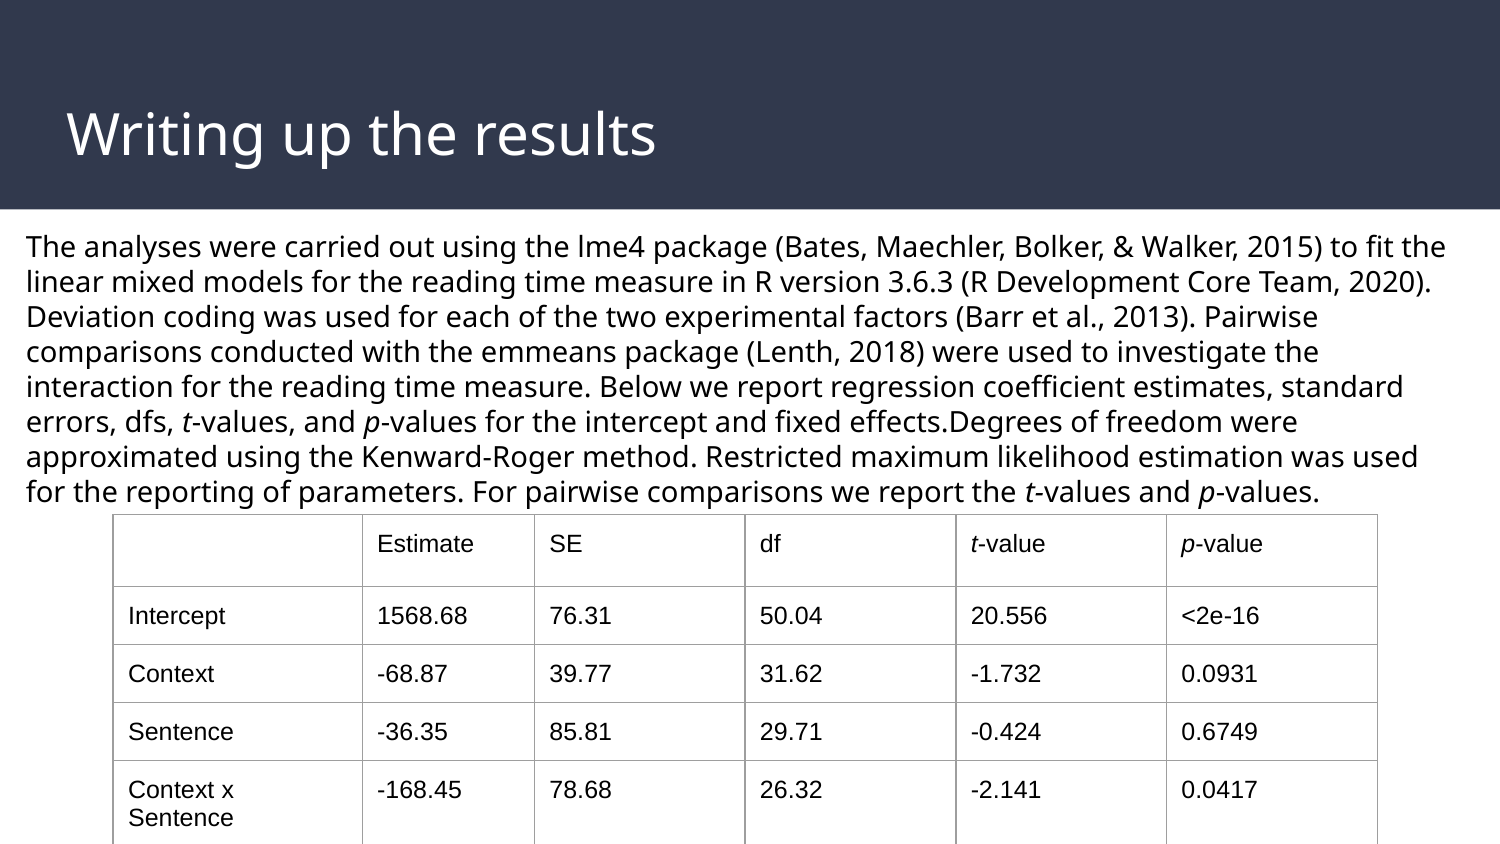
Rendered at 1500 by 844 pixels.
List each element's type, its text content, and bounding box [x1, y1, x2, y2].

table_cell <2e-16 [1167, 587, 1377, 644]
table_cell Intercept [114, 587, 362, 644]
table_cell 26.32 [746, 761, 955, 844]
table_header df [746, 515, 955, 586]
text_box The analyses were carried out using the lme4 package (Bates, Maechler, Bolker, & Walker, 2015) to fit the linear mixed models for the reading time measure in R version 3.6.3 (R Development Core Team, 2020). Deviation coding was used for each of the two experimental factors (Barr et al., 2013). Pairwise comparisons conducted with the emmeans package (Lenth, 2018) were used to investigate the interaction for the reading time measure. Below we report regression coefficient estimates, standard errors, dfs, t-values, and p-values for the intercept and fixed effects.Degrees of freedom were approximated using the Kenward-Roger method. Restricted maximum likelihood estimation was used for the reporting of parameters. For pairwise comparisons we report the t-values and p-values. [10, 213, 1480, 506]
table_header t-value [957, 515, 1166, 586]
table_cell -68.87 [363, 645, 534, 702]
table_cell 78.68 [535, 761, 744, 844]
table_cell 1568.68 [363, 587, 534, 644]
table_header p-value [1167, 515, 1377, 586]
table_cell 0.0931 [1167, 645, 1377, 702]
table_cell 39.77 [535, 645, 744, 702]
table_cell 85.81 [535, 703, 744, 760]
table_cell -36.35 [363, 703, 534, 760]
table_cell 31.62 [746, 645, 955, 702]
title Writing up the results [51, 82, 1449, 185]
table_header SE [535, 515, 744, 586]
table_cell -168.45 [363, 761, 534, 844]
table_header [114, 515, 362, 586]
table_cell 0.6749 [1167, 703, 1377, 760]
table_cell 20.556 [957, 587, 1166, 644]
table_cell -2.141 [957, 761, 1166, 844]
table_cell 76.31 [535, 587, 744, 644]
table_cell Context x Sentence [114, 761, 362, 844]
table_cell 0.0417 [1167, 761, 1377, 844]
table_cell -0.424 [957, 703, 1166, 760]
table_cell 29.71 [746, 703, 955, 760]
table_cell Context [114, 645, 362, 702]
table_cell -1.732 [957, 645, 1166, 702]
table_header Estimate [363, 515, 534, 586]
table_cell Sentence [114, 703, 362, 760]
table_cell 50.04 [746, 587, 955, 644]
